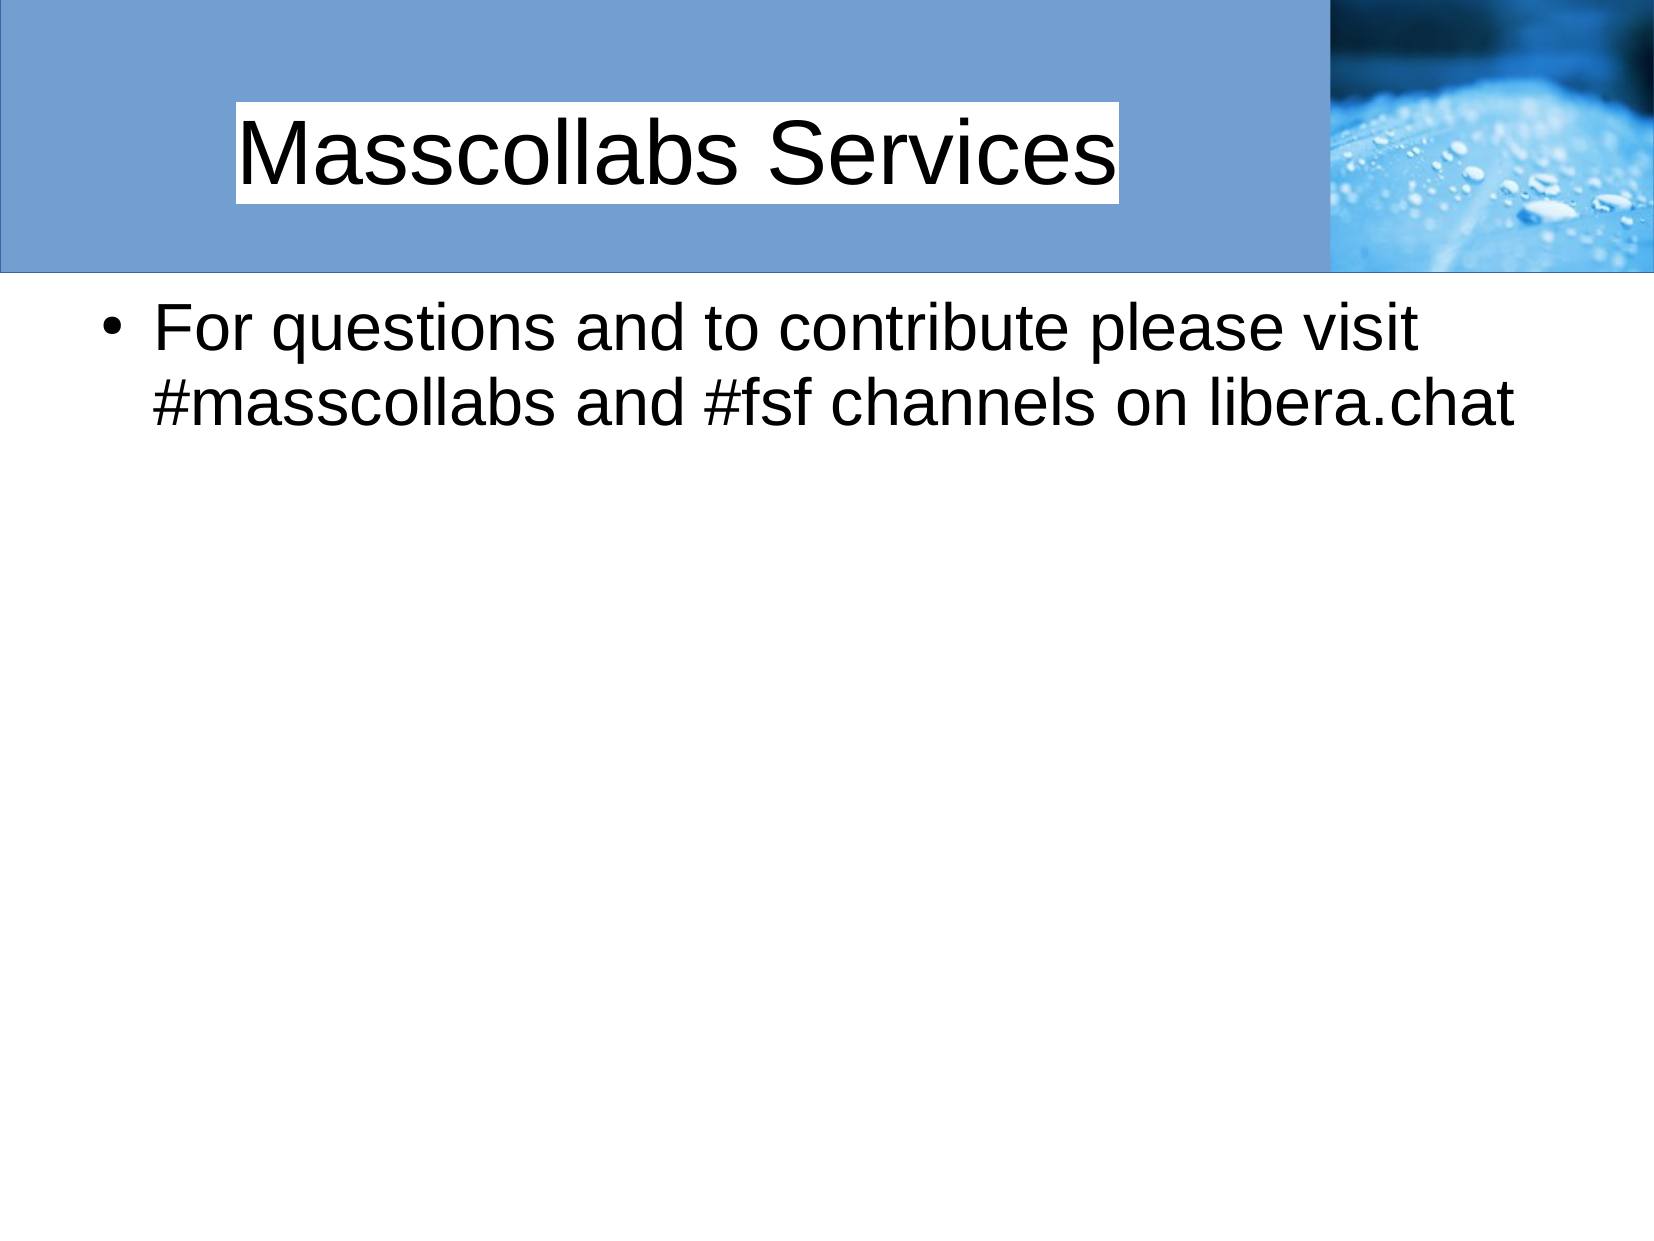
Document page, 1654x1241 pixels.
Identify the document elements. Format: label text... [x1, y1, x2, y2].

picture [1330, 0, 1654, 272]
title Masscollabs Services [82, 49, 1273, 257]
list For questions and to contribute please visit #masscollabs and #fsf channels on libera.chat [82, 290, 1571, 1010]
